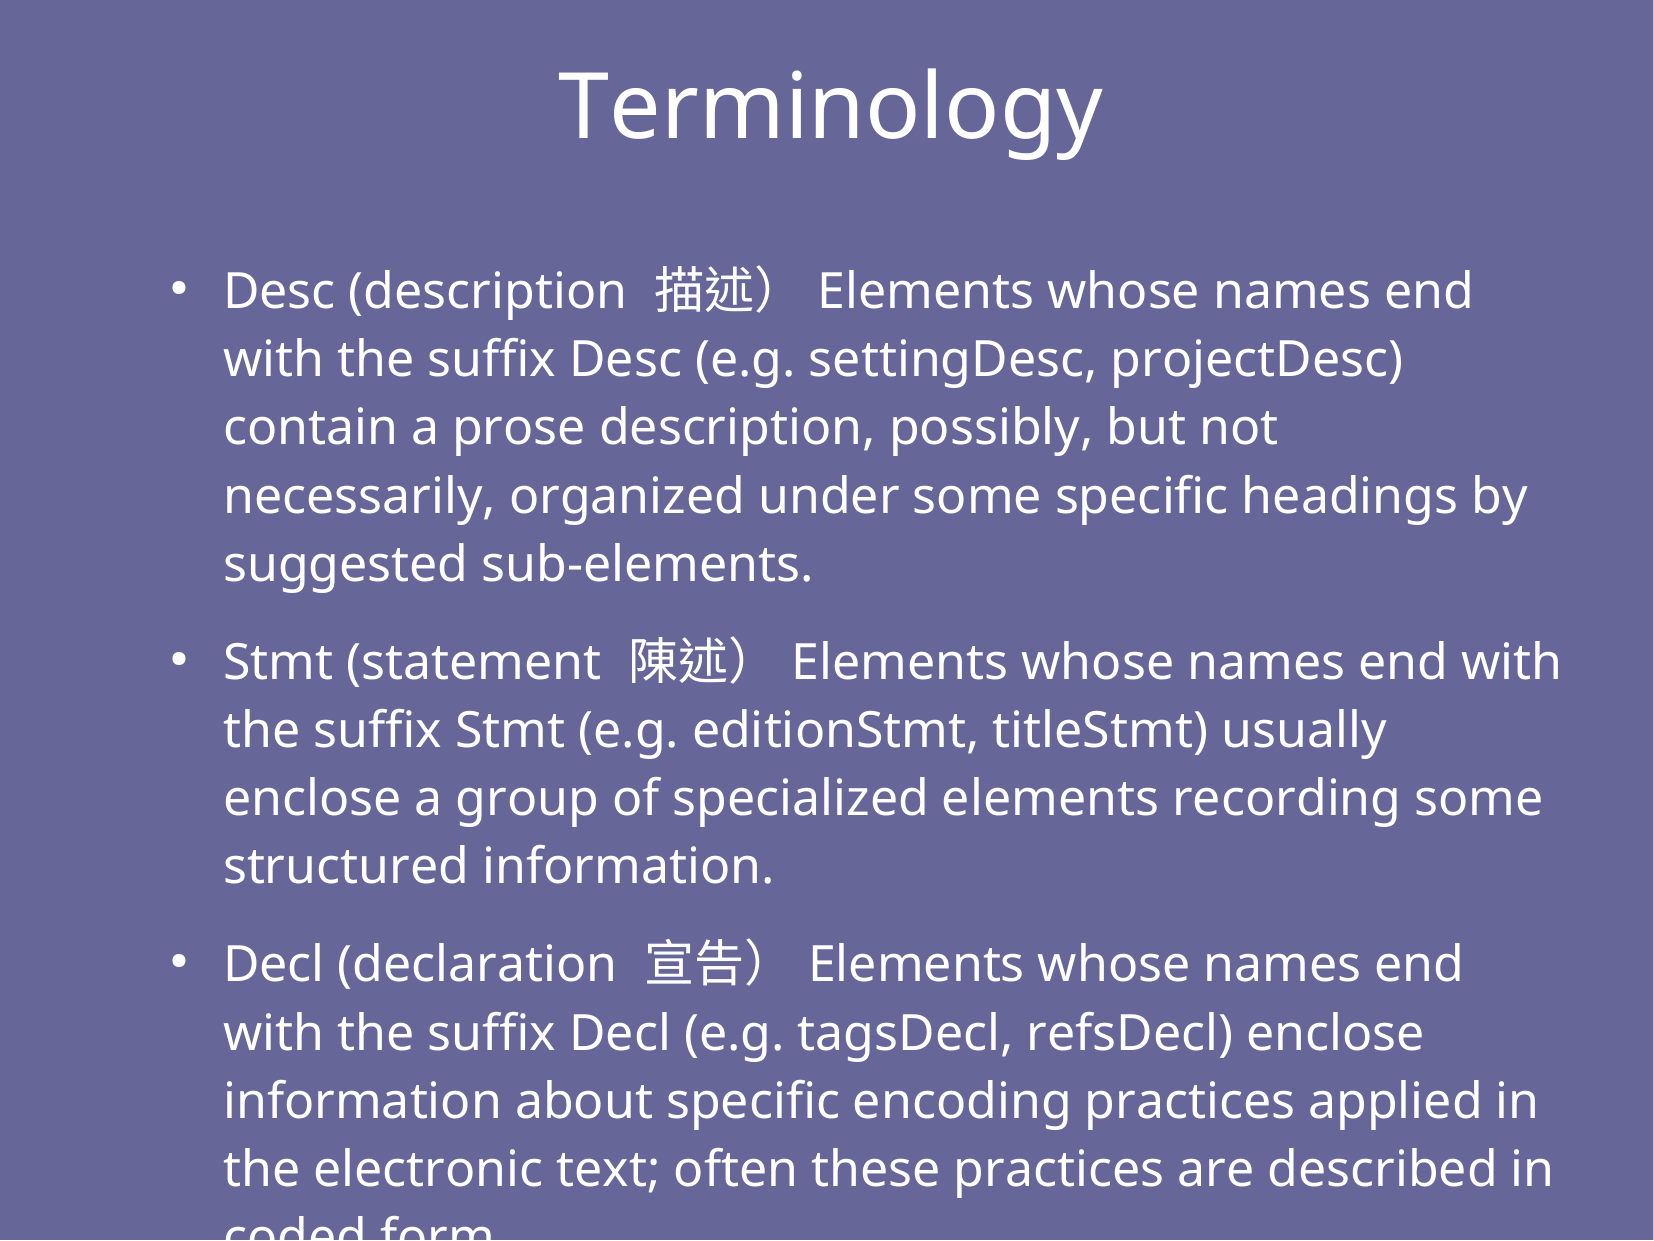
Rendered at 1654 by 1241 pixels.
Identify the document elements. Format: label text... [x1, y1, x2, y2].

list Desc (description 描述）Elements whose names end with the suffix Desc (e.g. settingDesc, projectDesc) contain a prose description, possibly, but not necessarily, organized under some specific headings by suggested sub-elements. Stmt (statement 陳述）Elements whose names end with the suffix Stmt (e.g. editionStmt, titleStmt) usually enclose a group of specialized elements recording some structured information. Decl (declaration 宣告）Elements whose names end with the suffix Decl (e.g. tagsDecl, refsDecl) enclose information about specific encoding practices applied in the electronic text; often these practices are described in coded form. [152, 254, 1565, 1201]
title Terminology [125, 0, 1538, 208]
